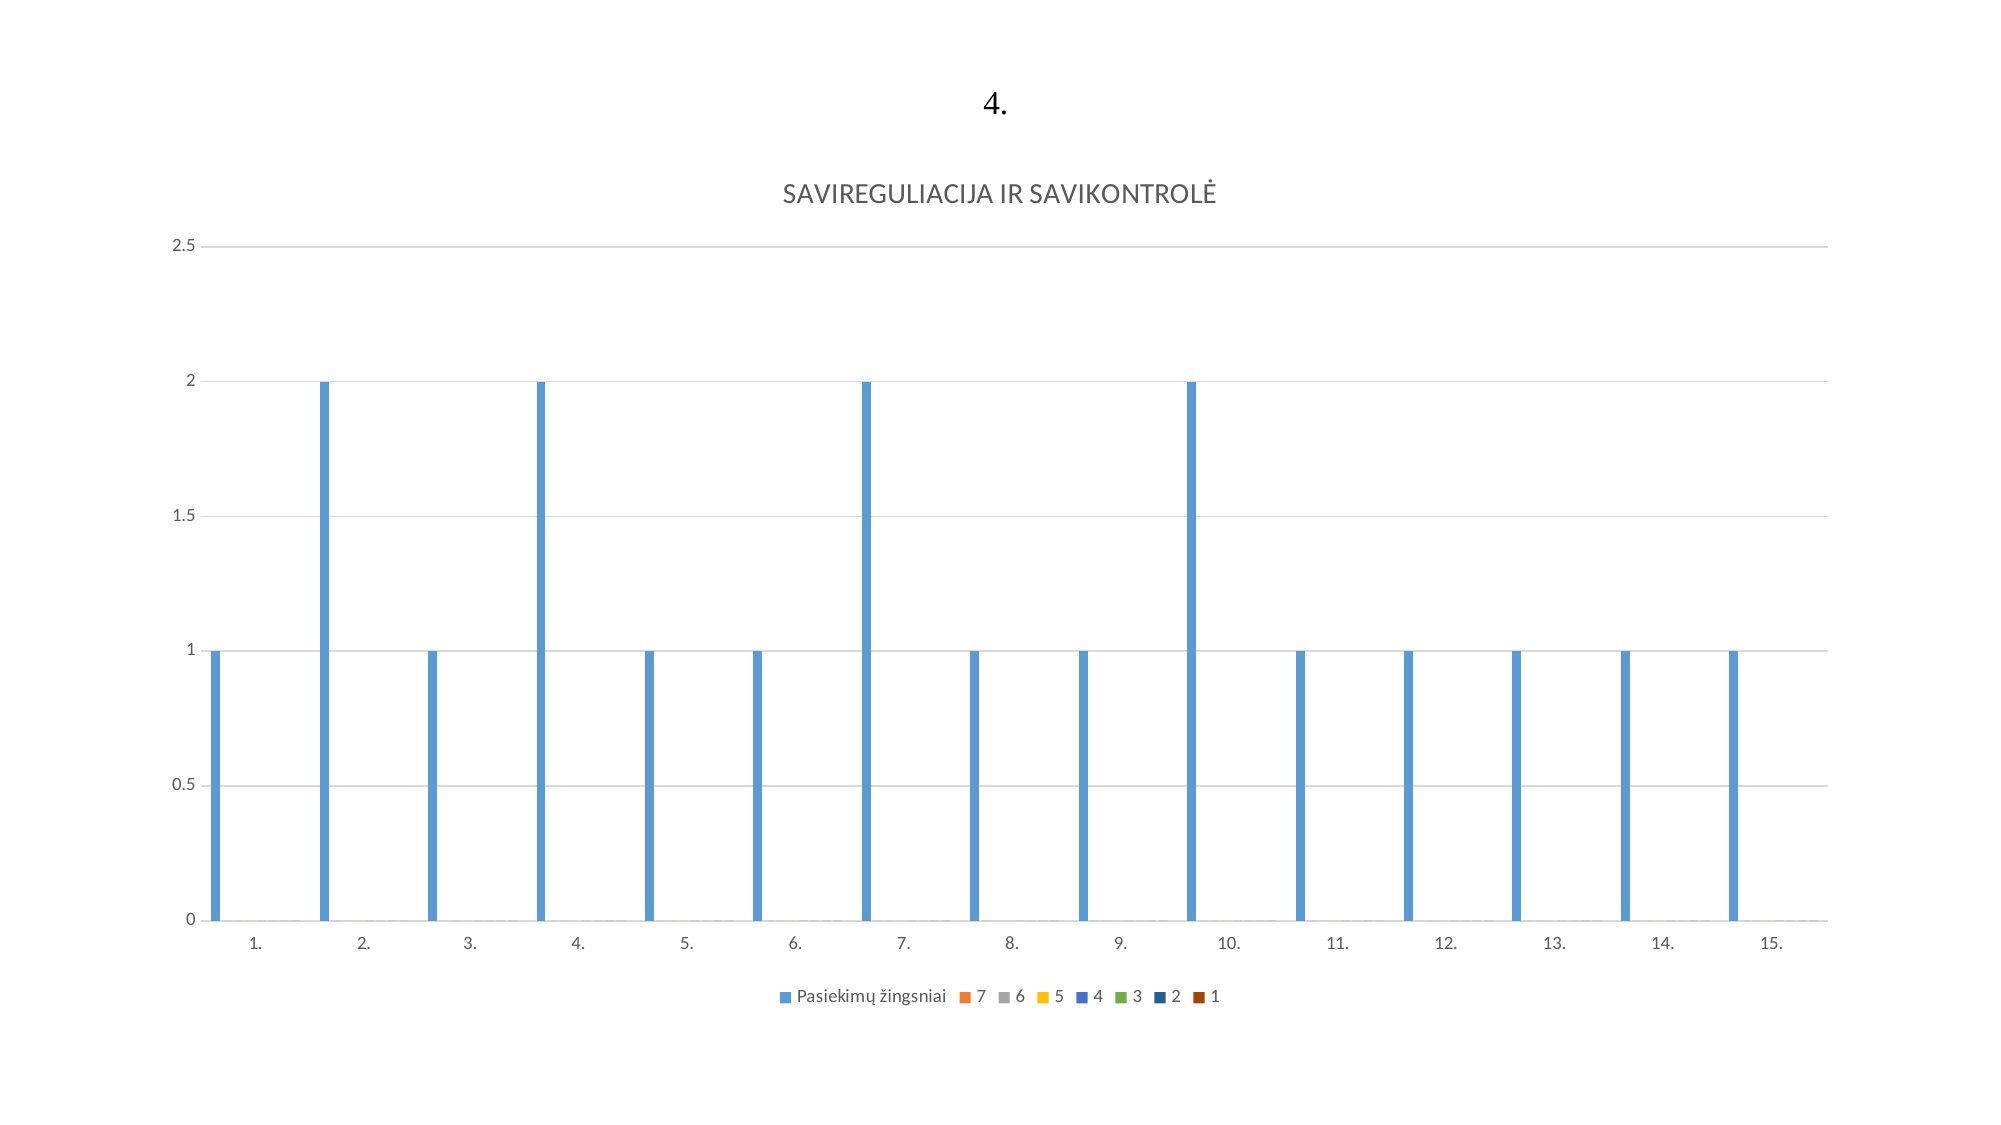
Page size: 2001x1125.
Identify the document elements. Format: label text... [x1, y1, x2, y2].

title 4. [137, 59, 1863, 147]
chart [137, 147, 1863, 1014]
